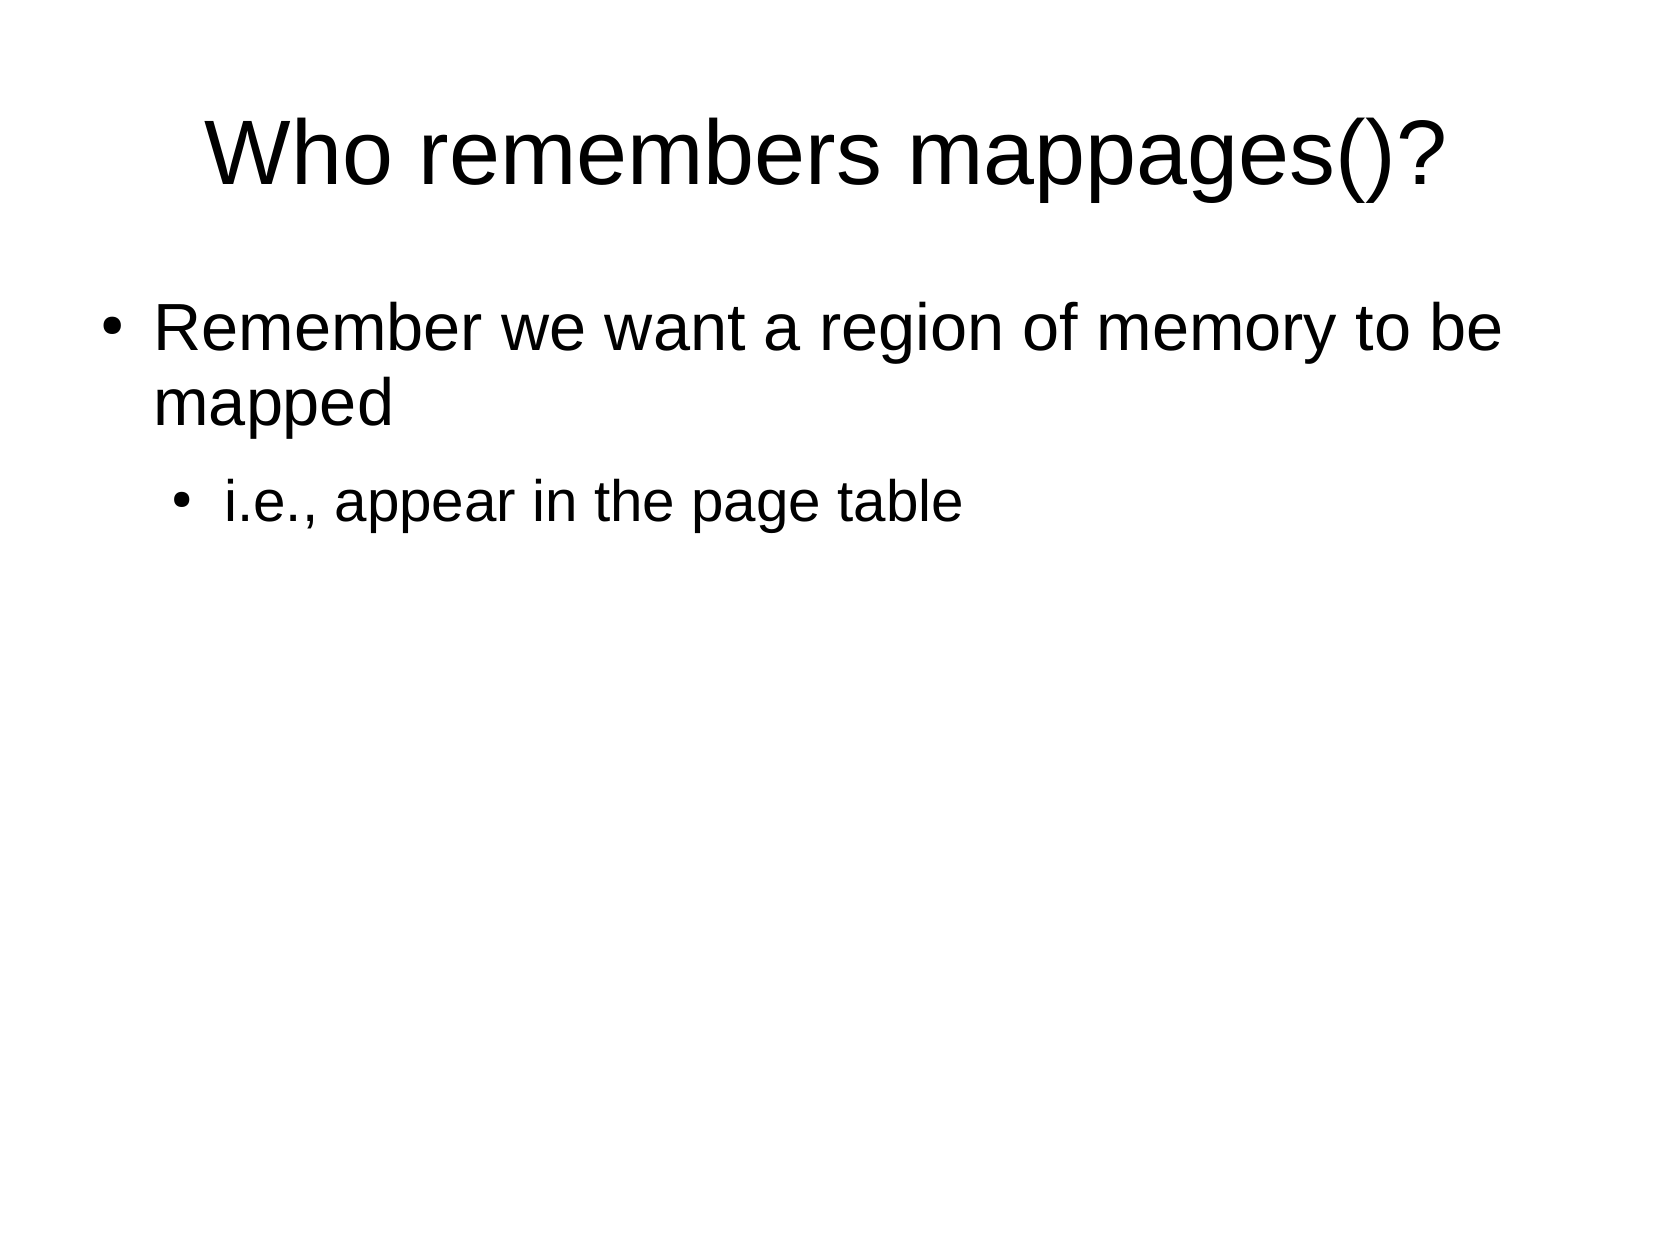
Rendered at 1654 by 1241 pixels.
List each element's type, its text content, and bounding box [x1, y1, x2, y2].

title Who remembers mappages()? [82, 49, 1571, 257]
list Remember we want a region of memory to be mapped i.e., appear in the page table [82, 290, 1571, 1010]
